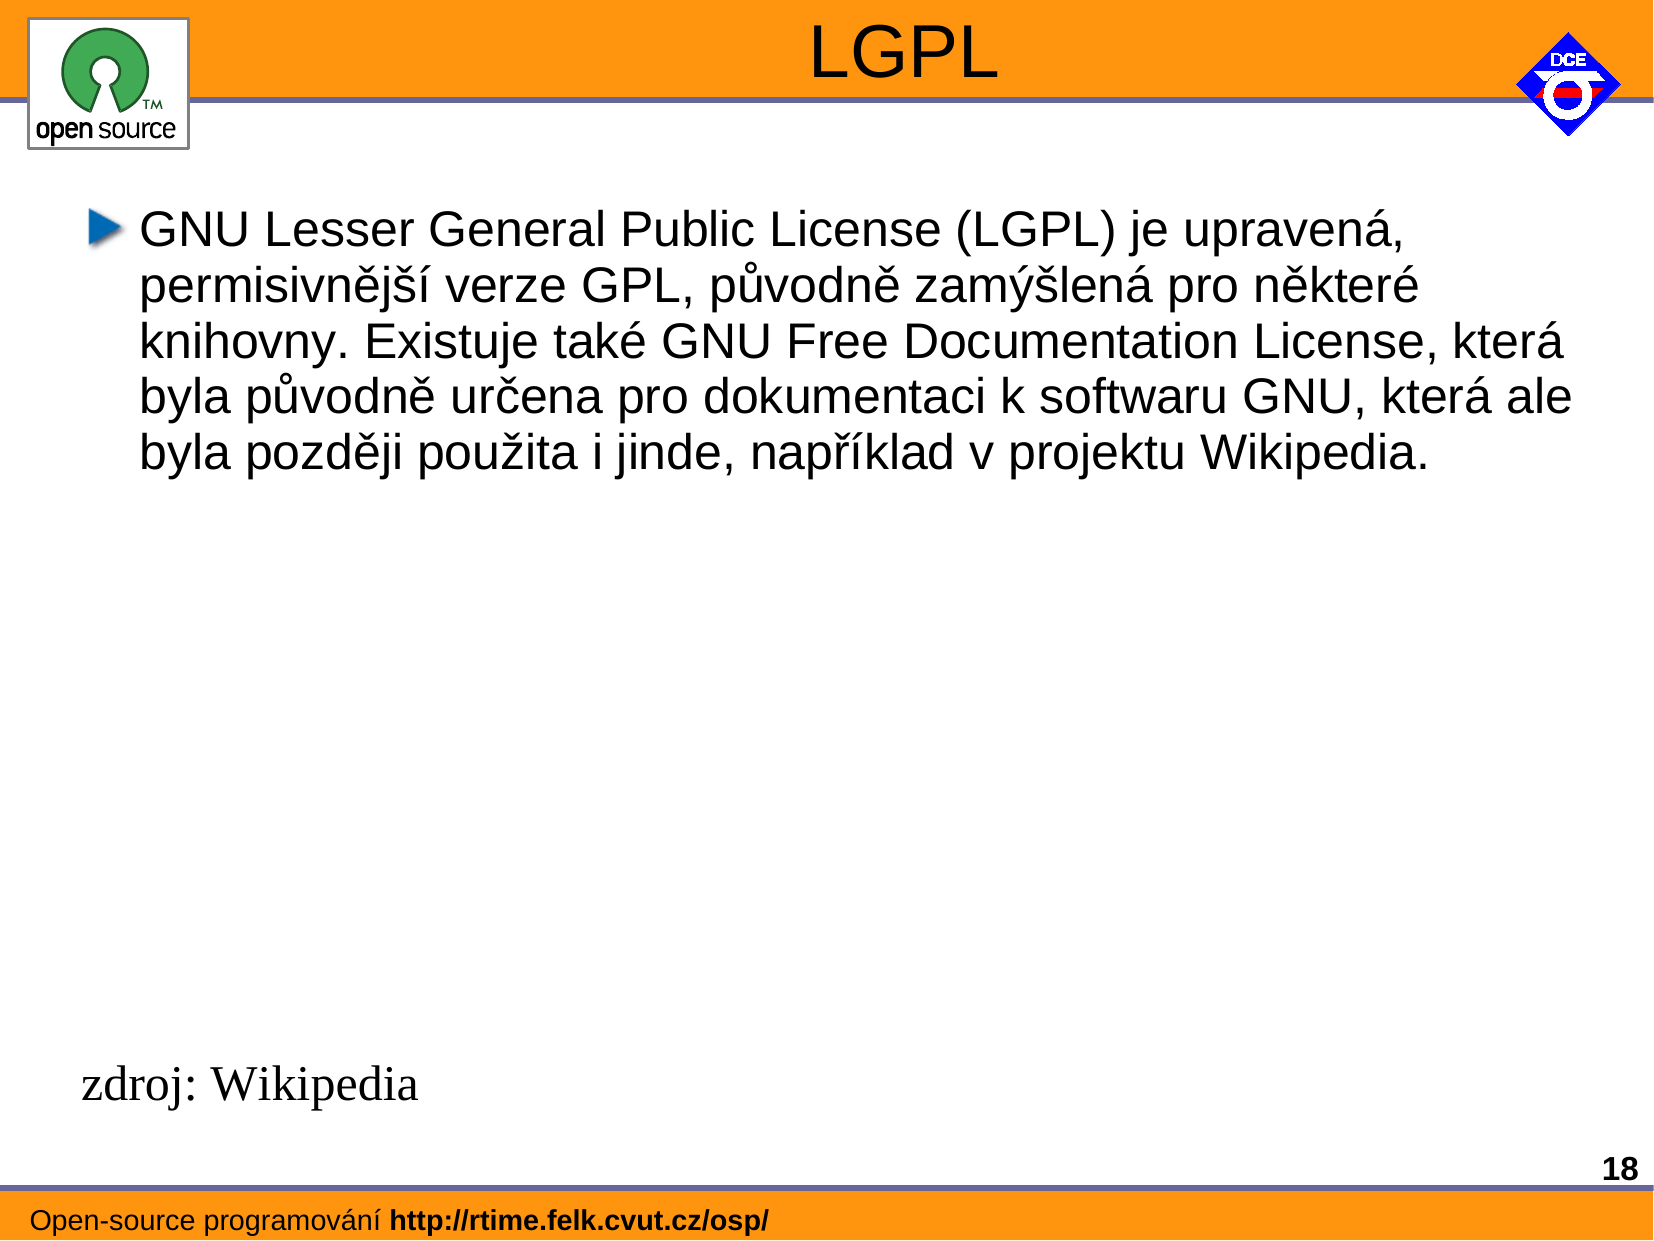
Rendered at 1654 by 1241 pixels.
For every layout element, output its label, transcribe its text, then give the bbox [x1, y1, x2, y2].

list GNU Lesser General Public License (LGPL) je upravená, permisivnější verze GPL, původně zamýšlená pro některé knihovny. Existuje také GNU Free Documentation License, která byla původně určena pro dokumentaci k softwaru GNU, která ale byla později použita i jinde, například v projektu Wikipedia. [68, 201, 1592, 1000]
title LGPL [178, 4, 1631, 98]
text_box zdroj: Wikipedia [75, 1050, 988, 1125]
